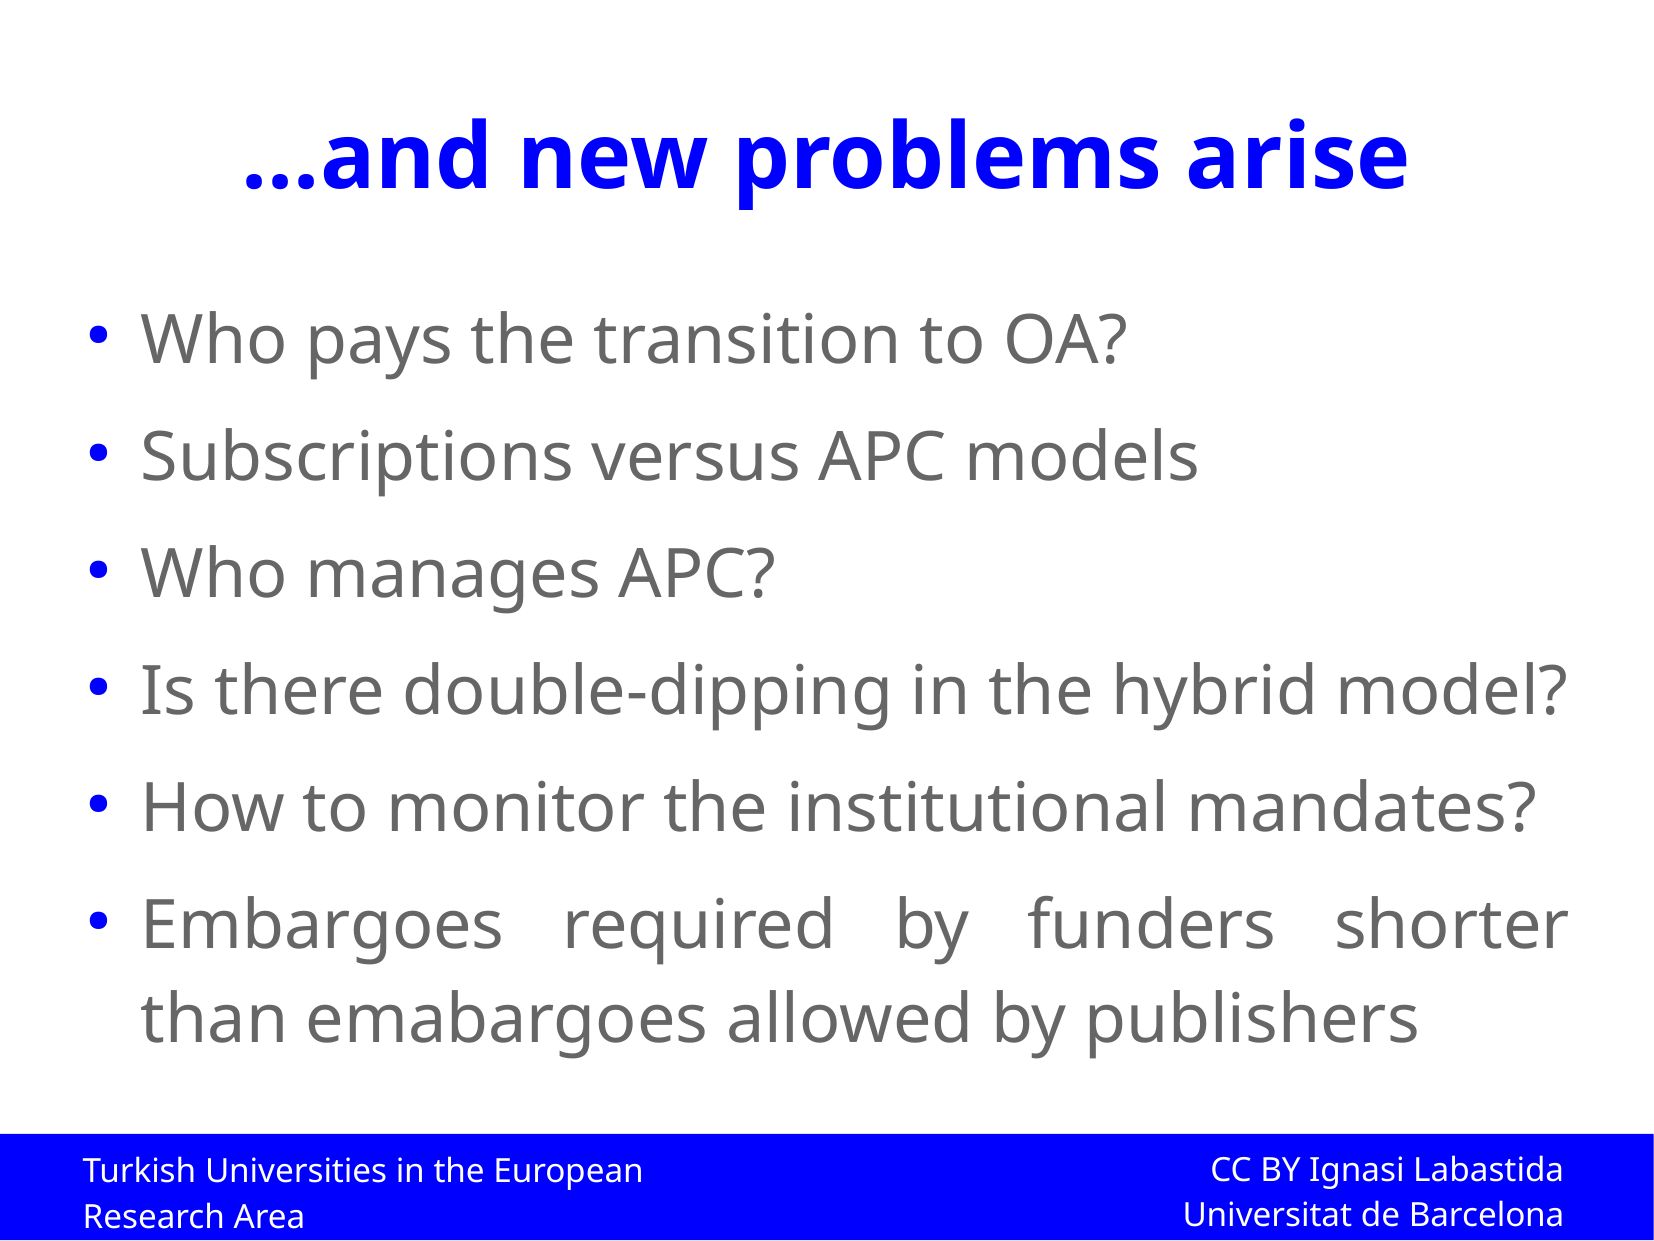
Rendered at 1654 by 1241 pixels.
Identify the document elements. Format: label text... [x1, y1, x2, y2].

title ...and new problems arise [82, 49, 1571, 257]
list Who pays the transition to OA? Subscriptions versus APC models Who manages APC? Is there double-dipping in the hybrid model? How to monitor the institutional mandates? Embargoes required by funders shorter than emabargoes allowed by publishers [82, 290, 1571, 1109]
